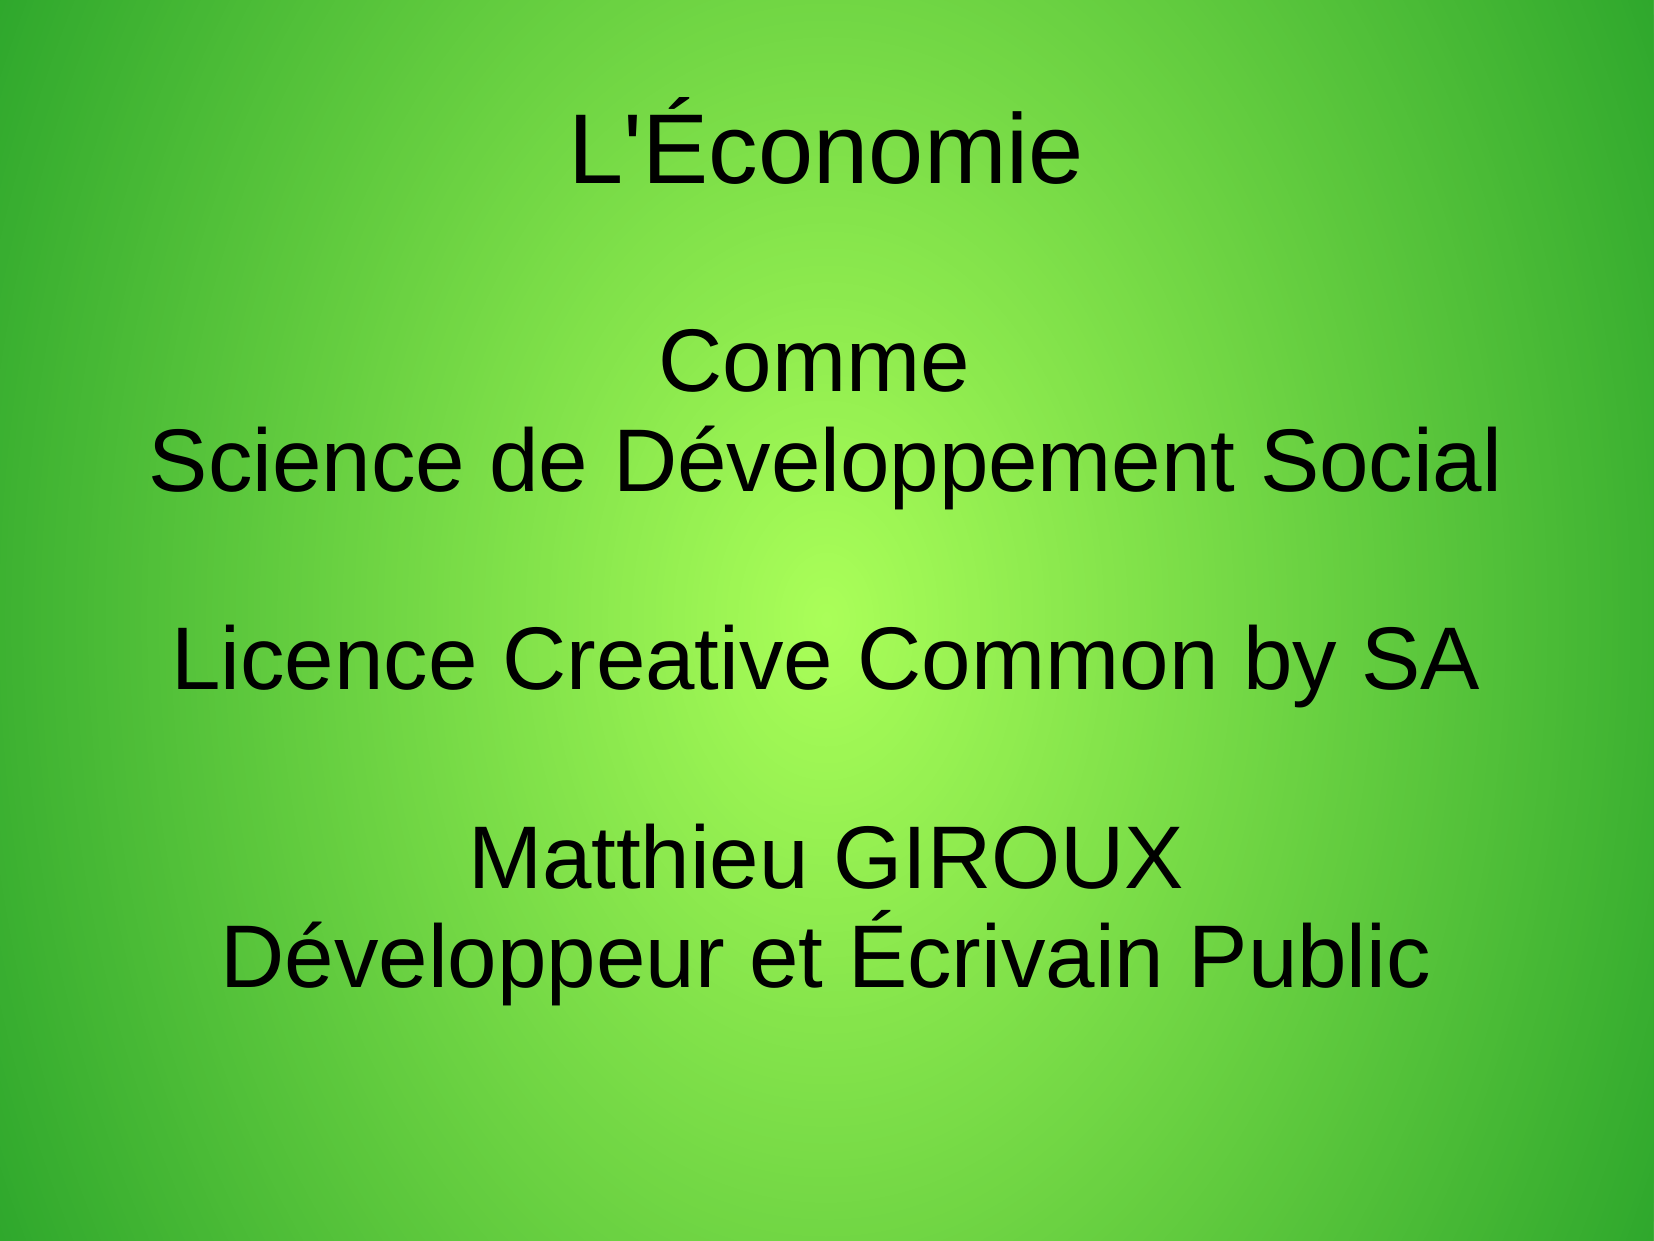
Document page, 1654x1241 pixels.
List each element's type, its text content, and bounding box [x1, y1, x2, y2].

title L'Économie [82, 47, 1571, 252]
subtitle Comme Science de Développement Social Licence Creative Common by SA Matthieu GIROUX Développeur et Écrivain Public [82, 299, 1571, 1019]
